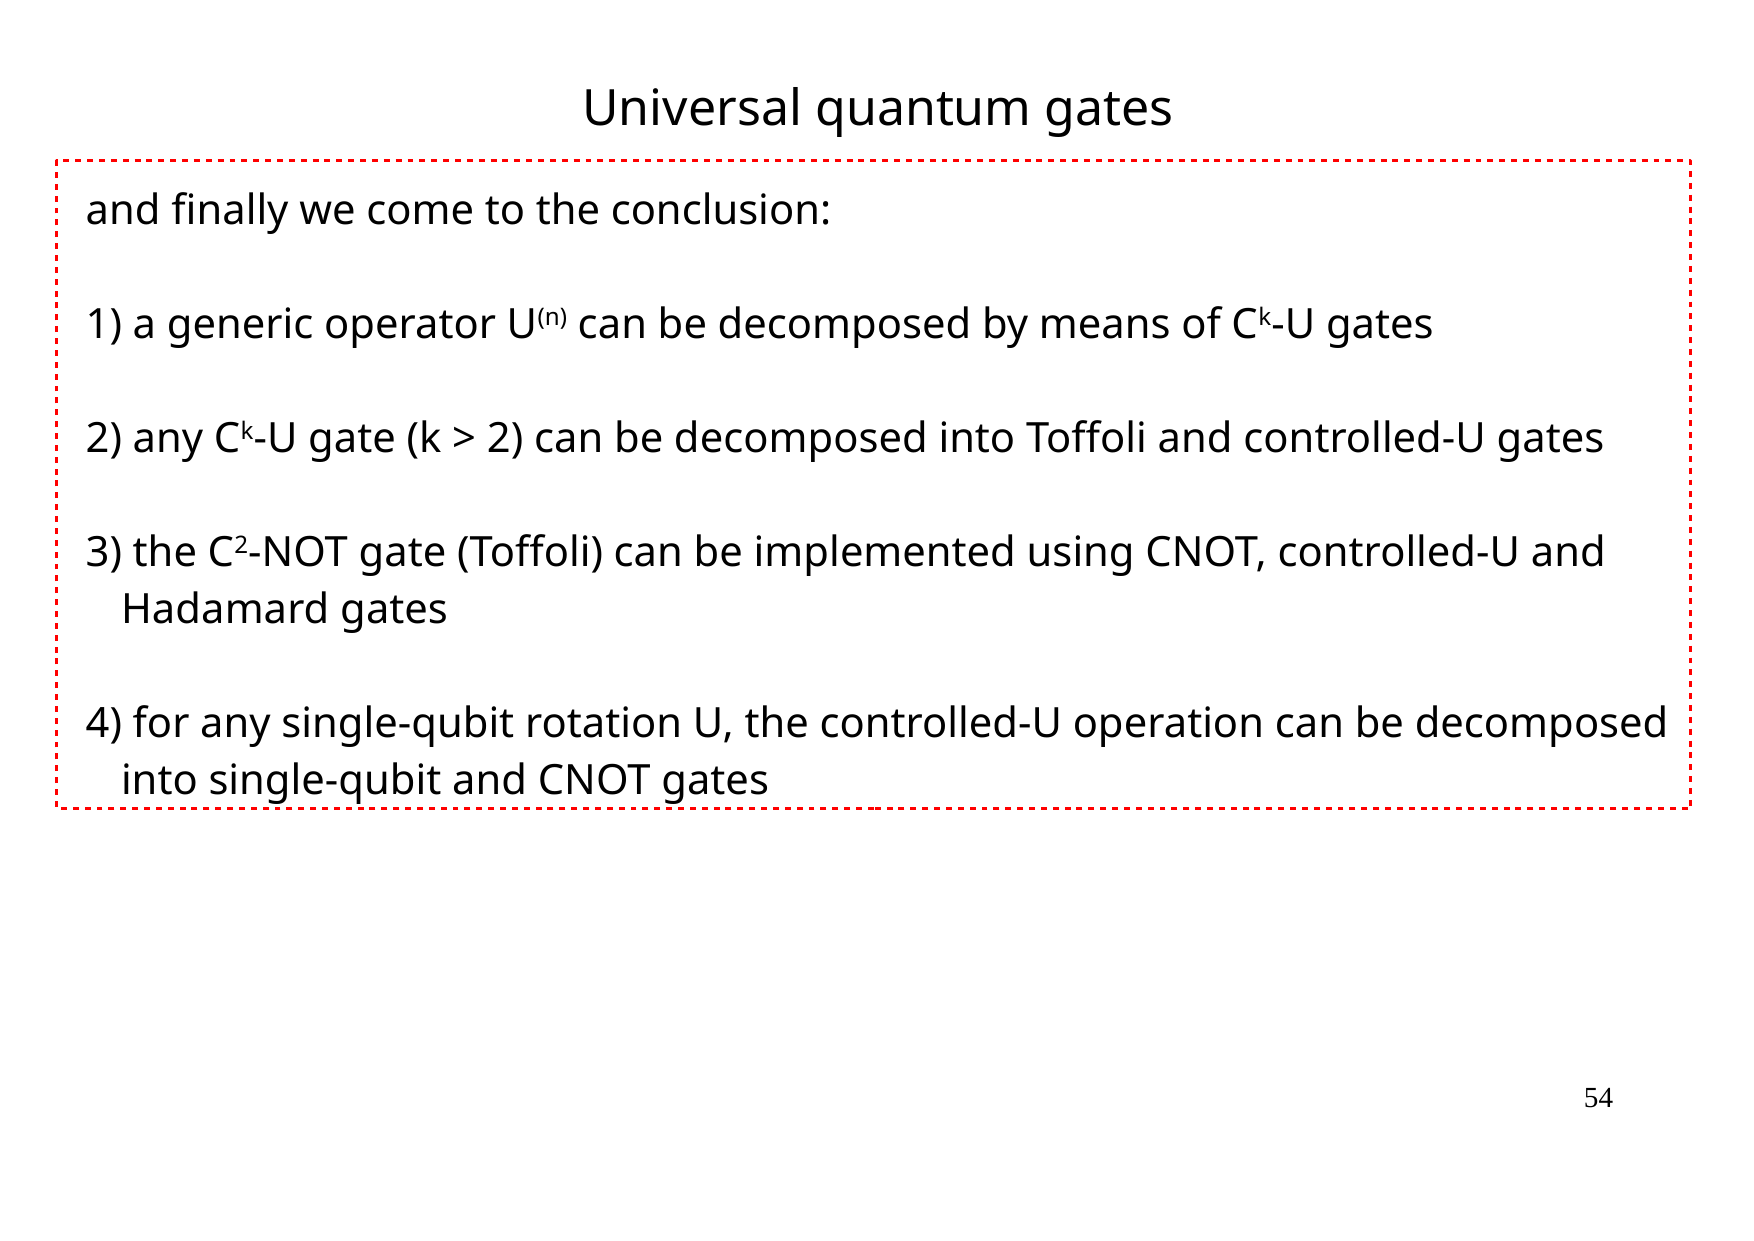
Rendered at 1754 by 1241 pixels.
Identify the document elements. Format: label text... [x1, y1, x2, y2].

text_box and finally we come to the conclusion: a generic operator U(n) can be decomposed by means of Ck-U gates any Ck-U gate (k > 2) can be decomposed into Toffoli and controlled-U gates the C2-NOT gate (Toffoli) can be implemented using CNOT, controlled-U and Hadamard gates for any single-qubit rotation U, the controlled-U operation can be decomposed into single-qubit and CNOT gates [70, 172, 1691, 837]
text_box Universal quantum gates [567, 64, 1187, 145]
